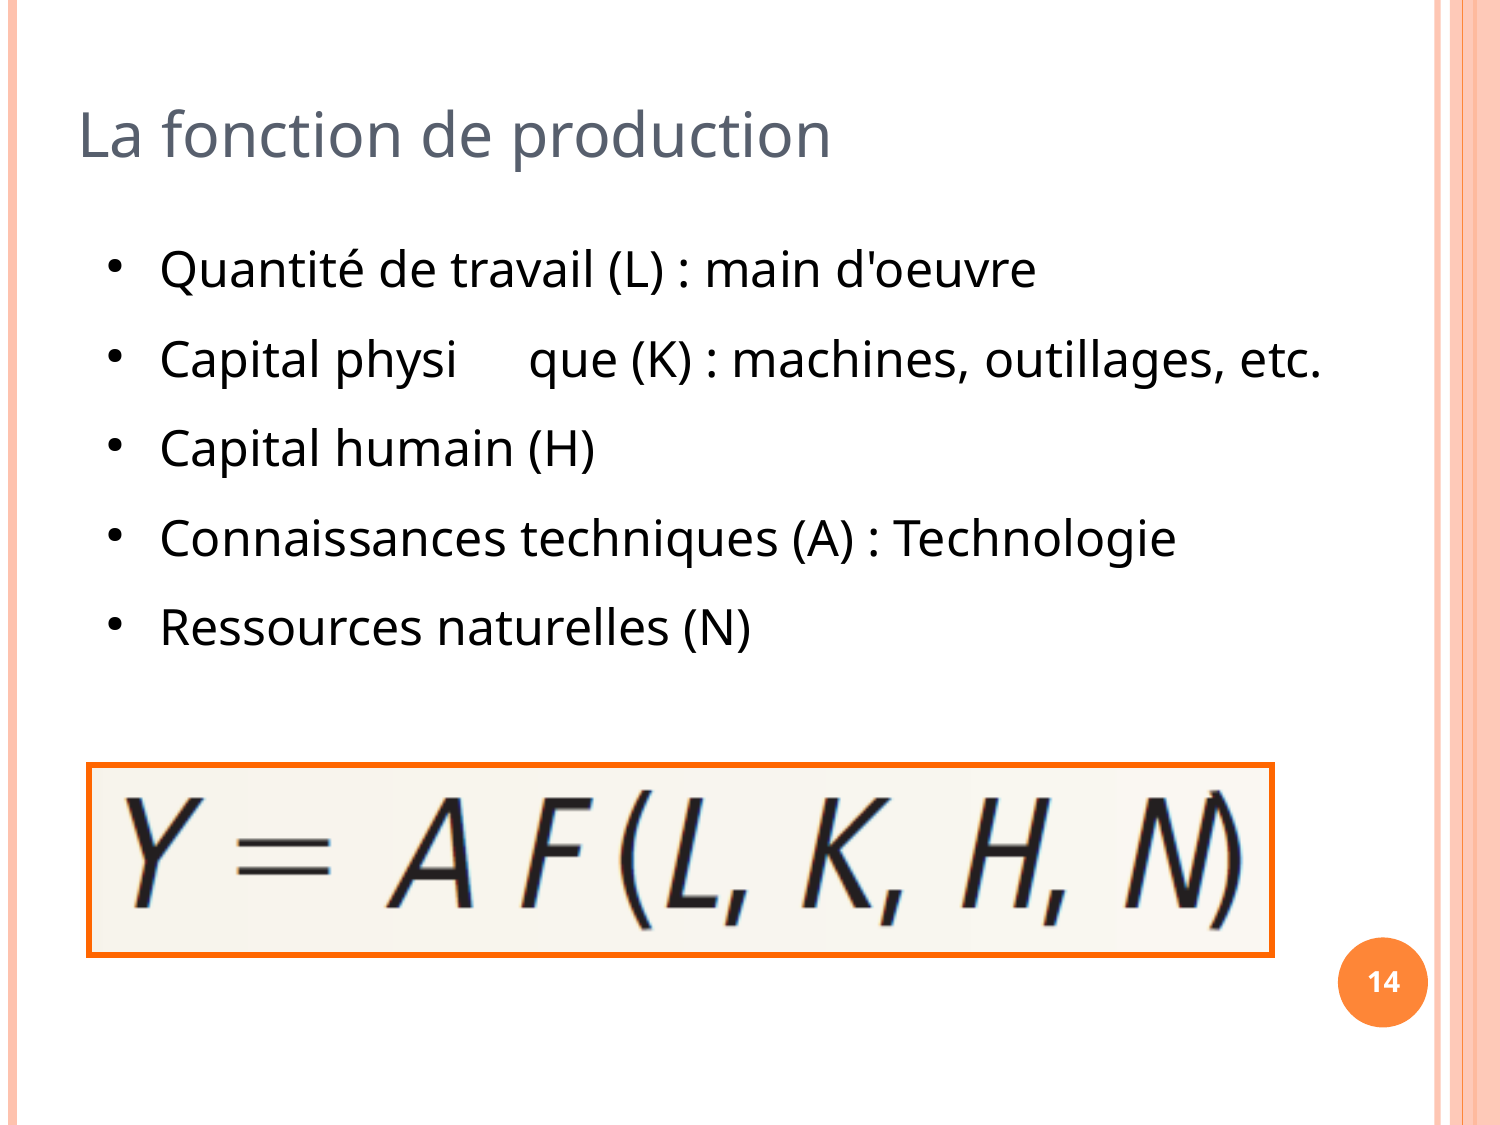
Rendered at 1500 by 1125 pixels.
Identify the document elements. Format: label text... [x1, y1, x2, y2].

title La fonction de production [62, 37, 1450, 178]
slide_number <numéro> [1333, 940, 1434, 1027]
picture [92, 768, 1269, 952]
list Quantité de travail (L) : main d'oeuvre Capital physi que (K) : machines, outillages, etc. Capital humain (H) Connaissances techniques (A) : Technologie Ressources naturelles (N) [88, 237, 1388, 1000]
